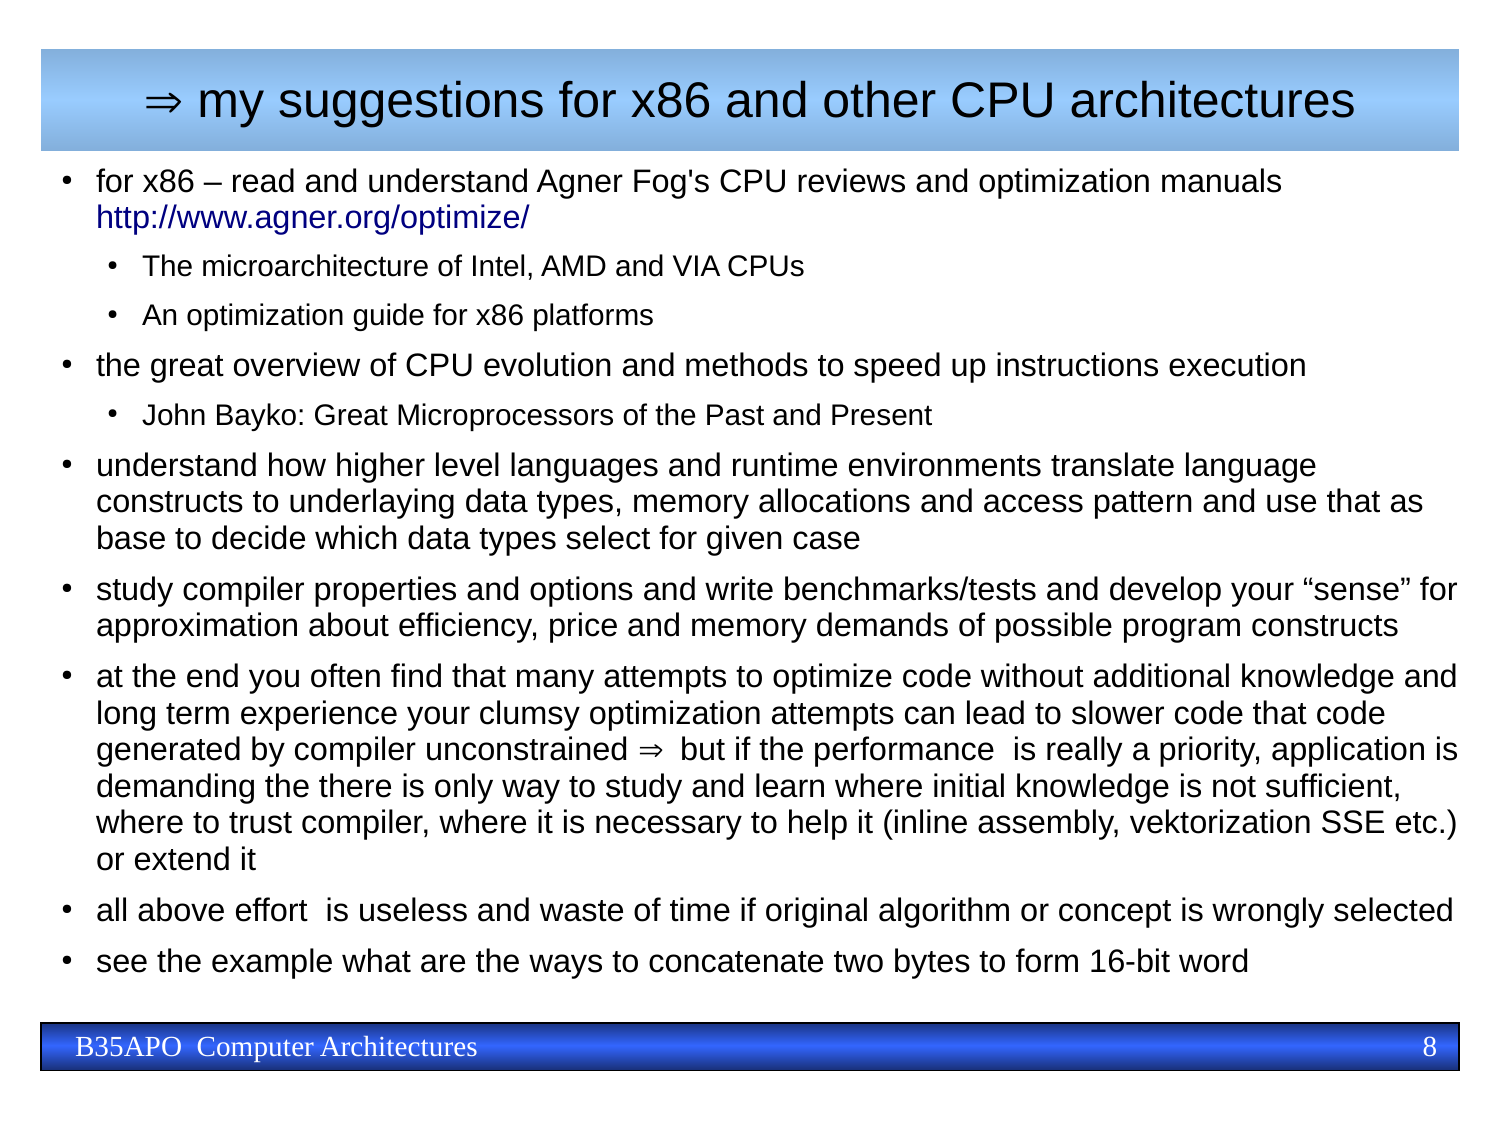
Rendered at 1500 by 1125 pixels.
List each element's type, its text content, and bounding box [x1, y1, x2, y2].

title ⇒ my suggestions for x86 and other CPU architectures [41, 49, 1459, 151]
list for x86 – read and understand Agner Fog's CPU reviews and optimization manuals http://www.agner.org/optimize/ The microarchitecture of Intel, AMD and VIA CPUs An optimization guide for x86 platforms the great overview of CPU evolution and methods to speed up instructions execution John Bayko: Great Microprocessors of the Past and Present understand how higher level languages and runtime environments translate language constructs to underlaying data types, memory allocations and access pattern and use that as base to decide which data types select for given case study compiler properties and options and write benchmarks/tests and develop your “sense” for approximation about efficiency, price and memory demands of possible program constructs at the end you often find that many attempts to optimize code without additional knowledge and long term experience your clumsy optimization attempts can lead to slower code that code generated by compiler unconstrained ⇒ but if the performance is really a priority, application is demanding the there is only way to study and learn where initial knowledge is not sufficient, where to trust compiler, where it is necessary to help it (inline assembly, vektorization SSE etc.) or extend it all above effort is useless and waste of time if original algorithm or concept is wrongly selected see the example what are the ways to concatenate two bytes to form 16-bit word [49, 162, 1463, 1013]
